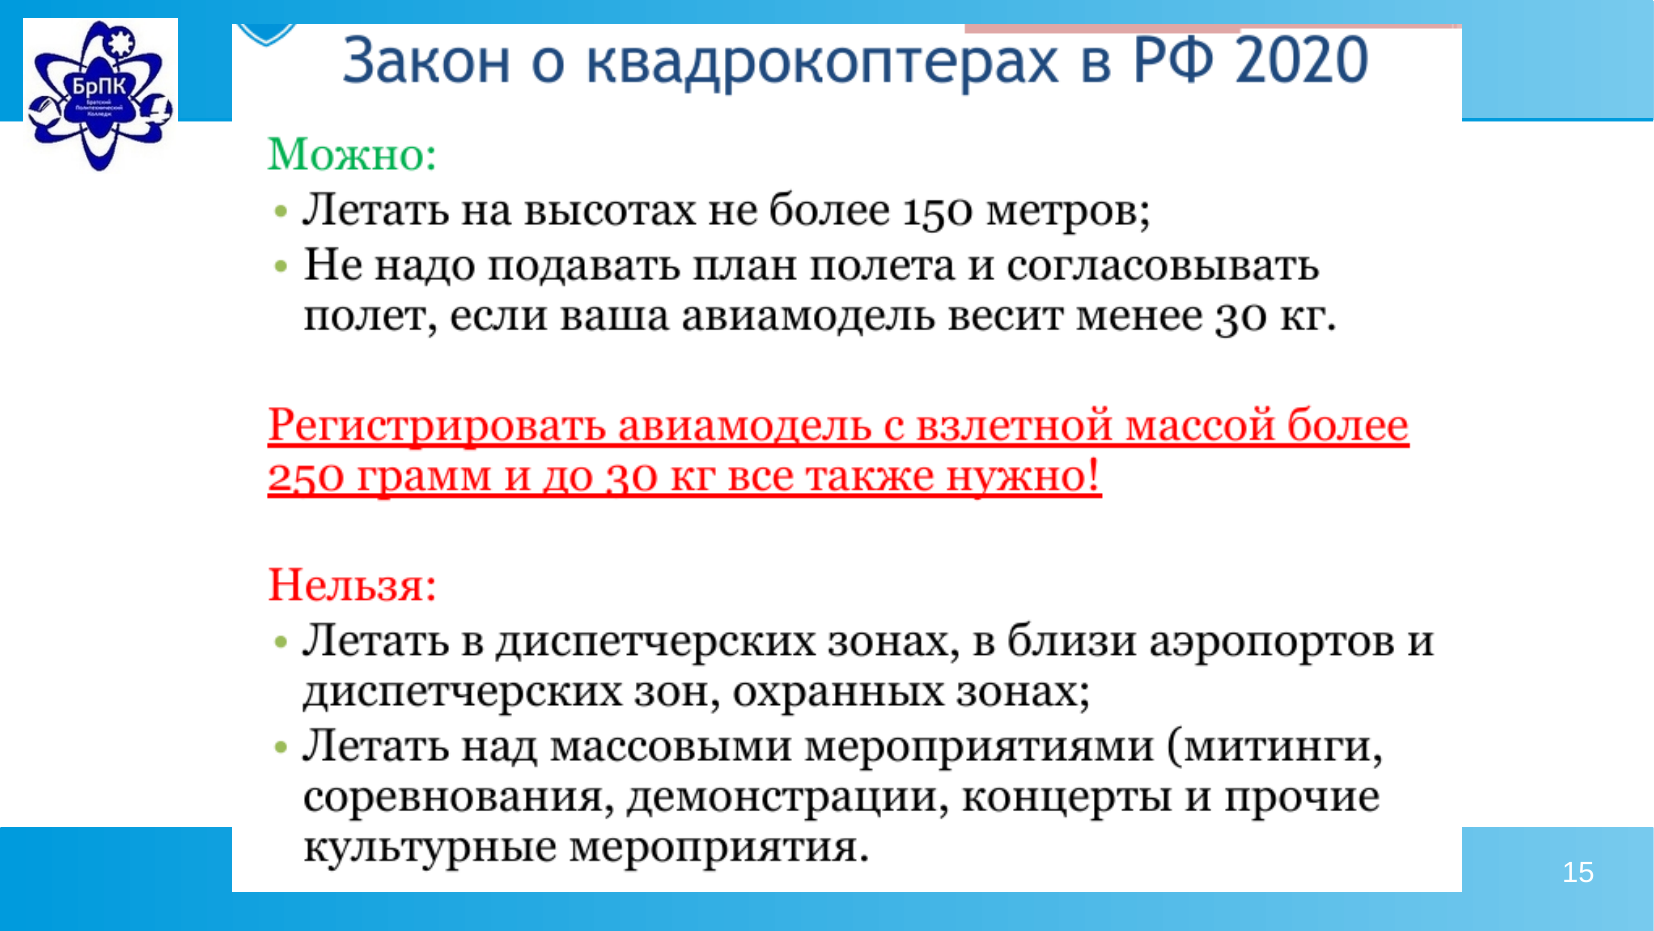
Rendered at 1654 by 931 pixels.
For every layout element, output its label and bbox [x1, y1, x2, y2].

picture [23, 19, 178, 174]
picture [232, 24, 1462, 892]
